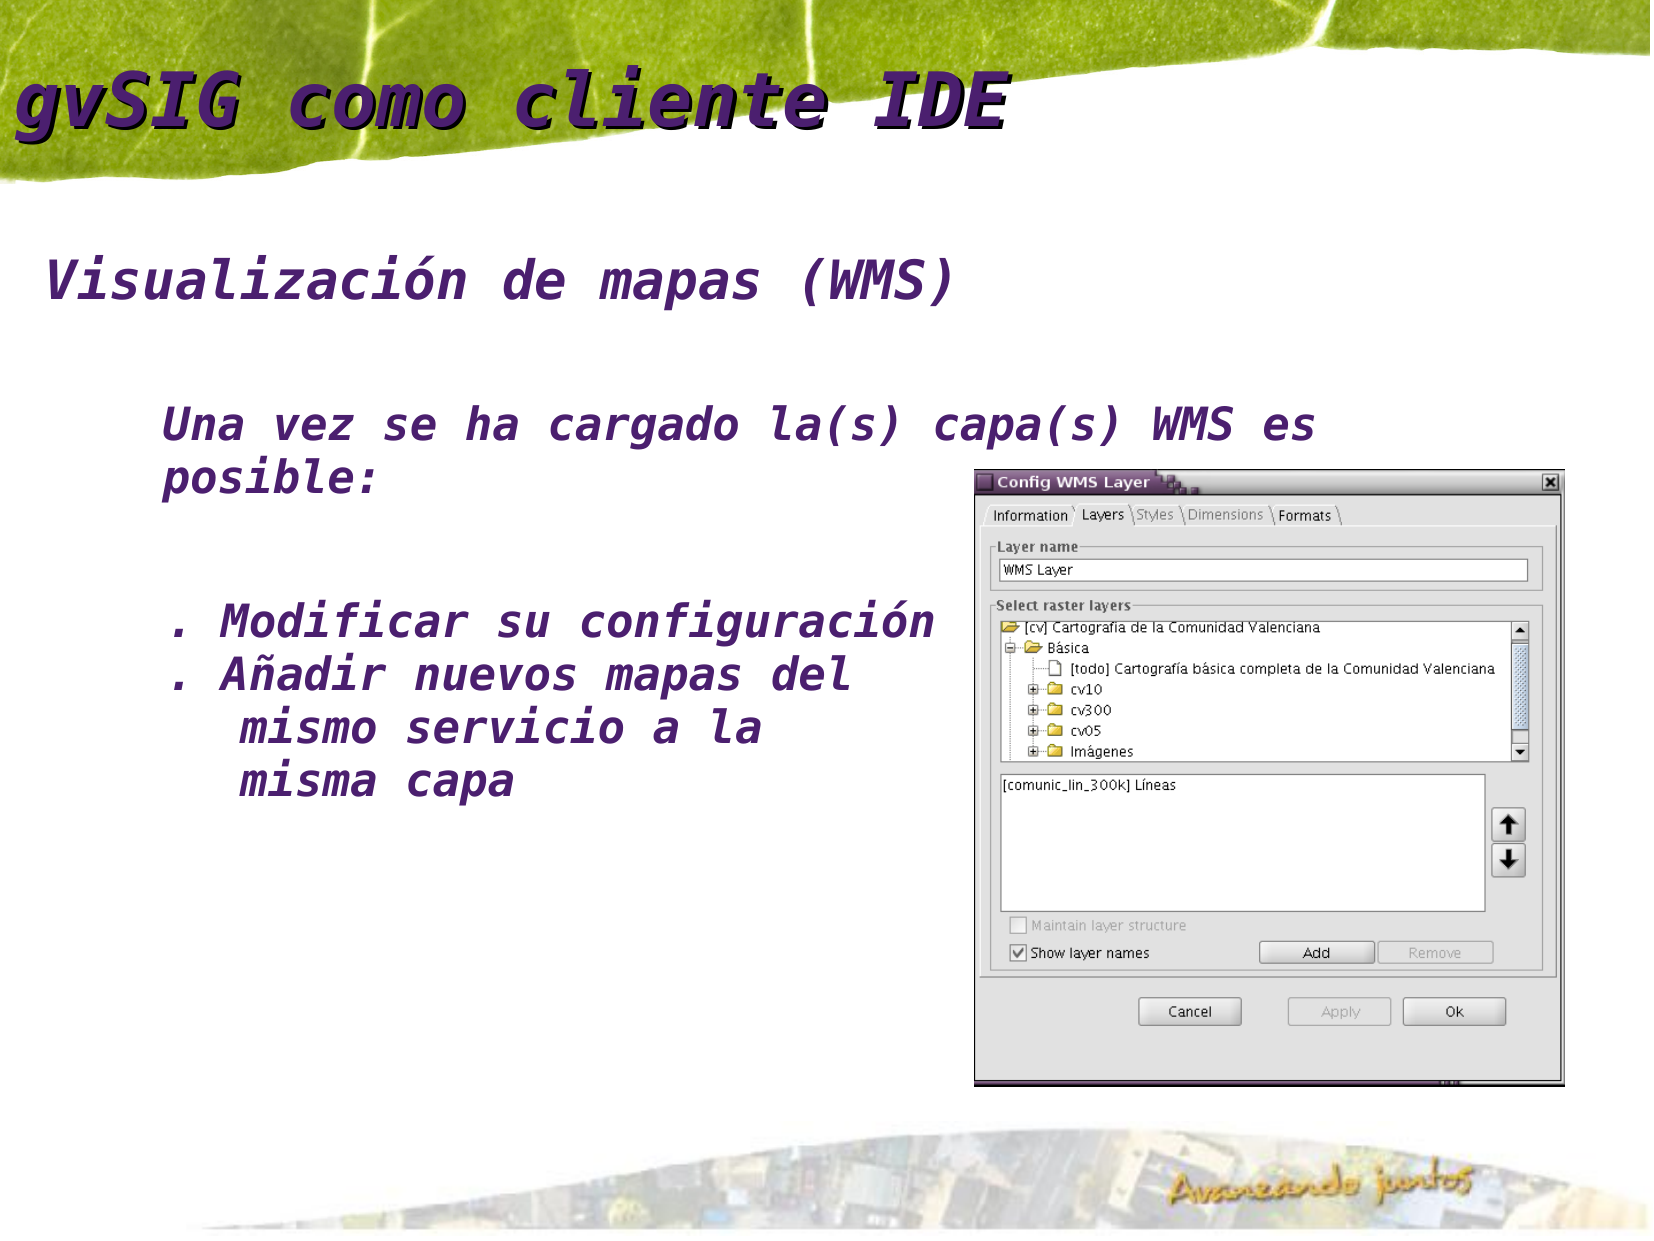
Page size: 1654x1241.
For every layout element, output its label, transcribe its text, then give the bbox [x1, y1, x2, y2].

picture [974, 469, 1565, 1087]
text_box Una vez se ha cargado la(s) capa(s) WMS es posible: [147, 390, 1447, 512]
picture [0, 0, 1650, 184]
picture [93, 1121, 1654, 1237]
text_box Visualización de mapas (WMS) [29, 242, 1300, 321]
text_box gvSIG como cliente IDE [0, 5, 1418, 154]
text_box . Modificar su configuración . Añadir nuevos mapas del mismo servicio a la misma capa [77, 587, 1199, 816]
